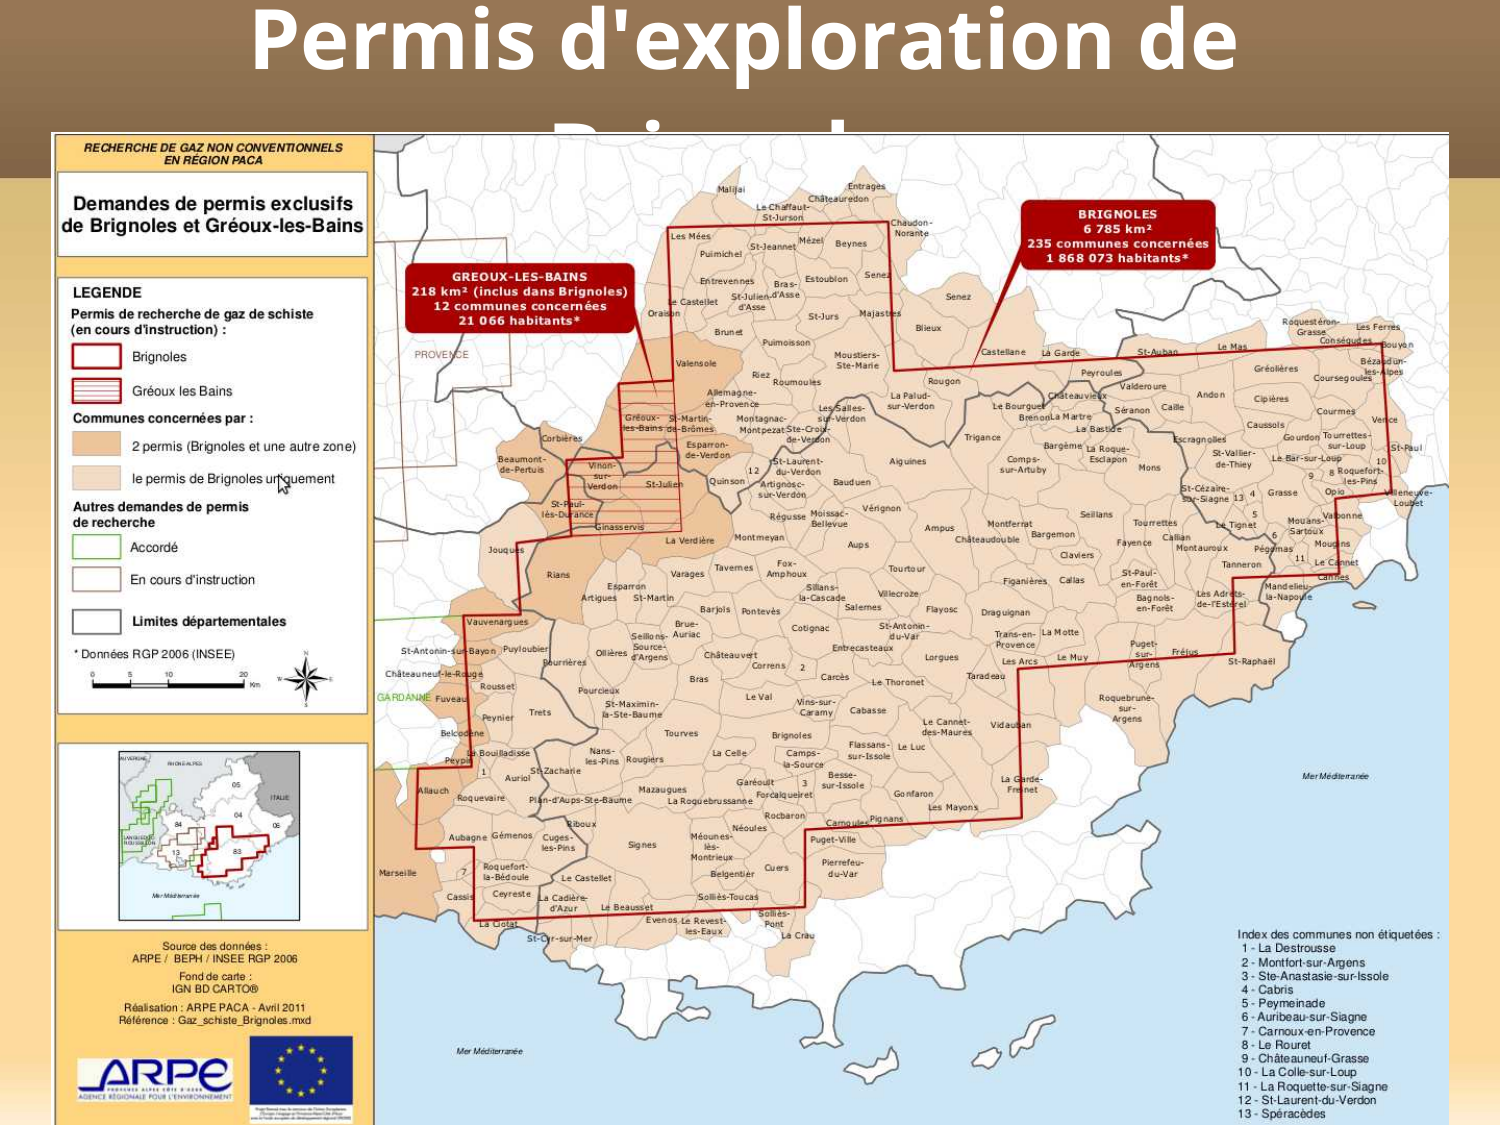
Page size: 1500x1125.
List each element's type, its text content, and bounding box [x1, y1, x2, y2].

title Permis d'exploration de Brignoles [69, 0, 1420, 132]
picture [0, 0, 1500, 1125]
